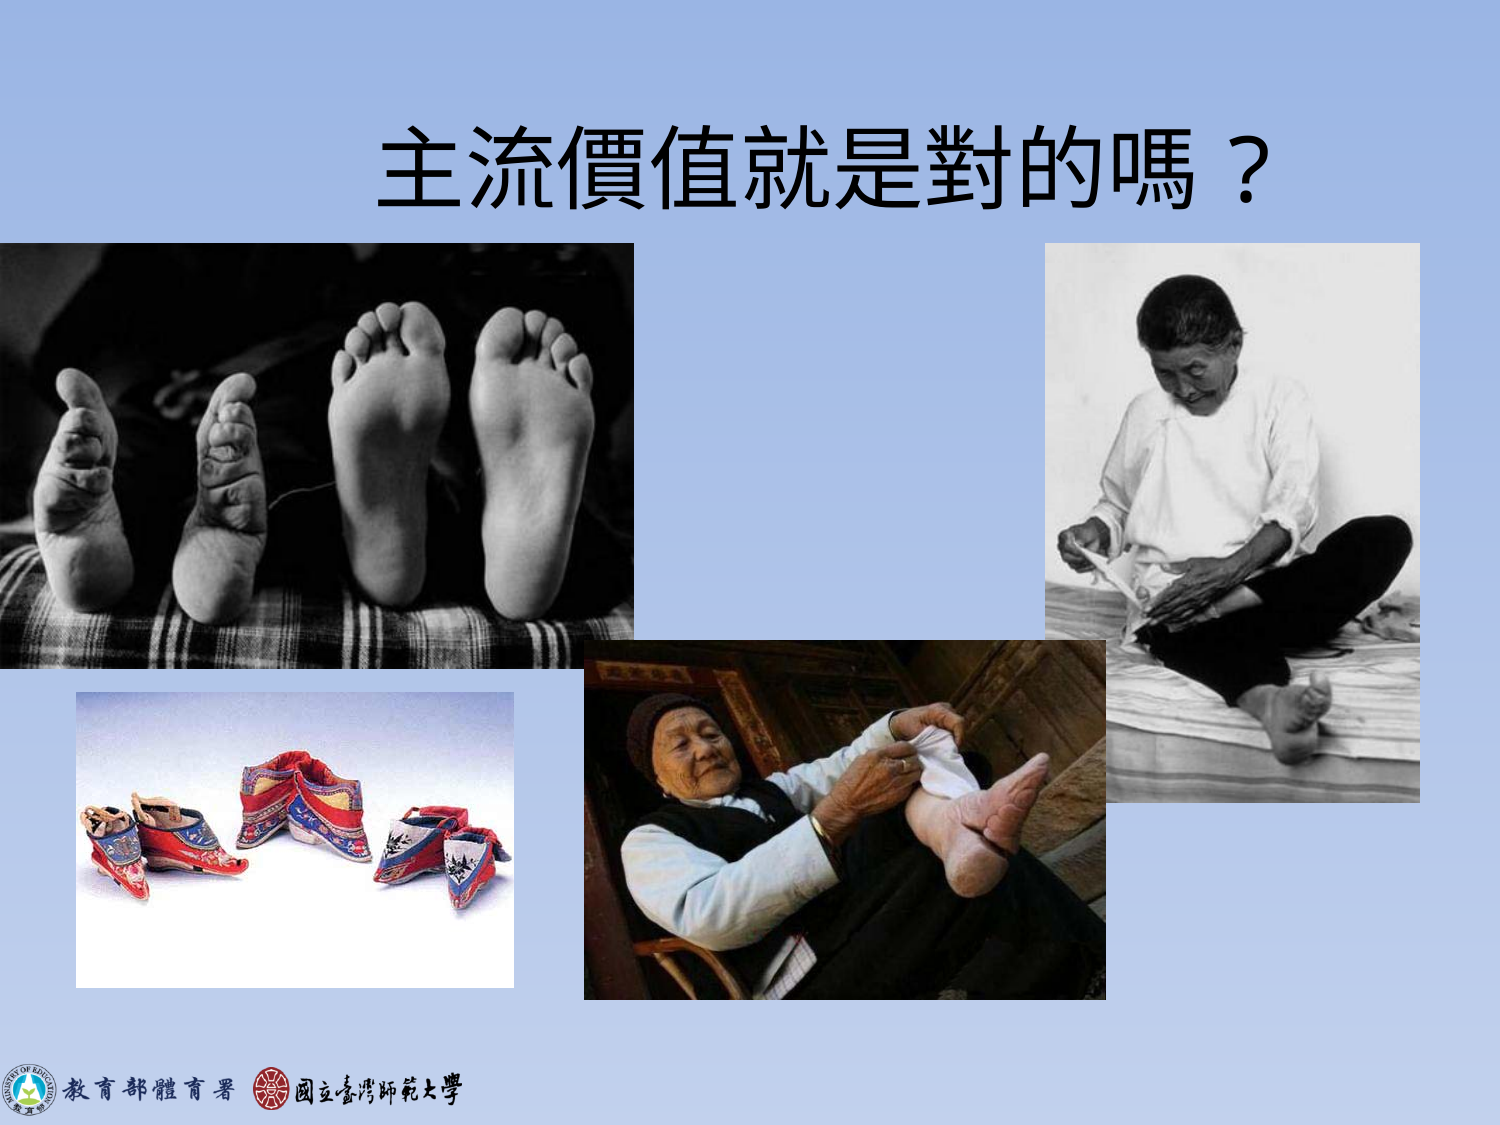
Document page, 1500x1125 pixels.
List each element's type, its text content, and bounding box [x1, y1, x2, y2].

title 主流價值就是對的嗎? [150, 90, 1500, 243]
picture [76, 692, 514, 988]
picture [0, 243, 1420, 1000]
